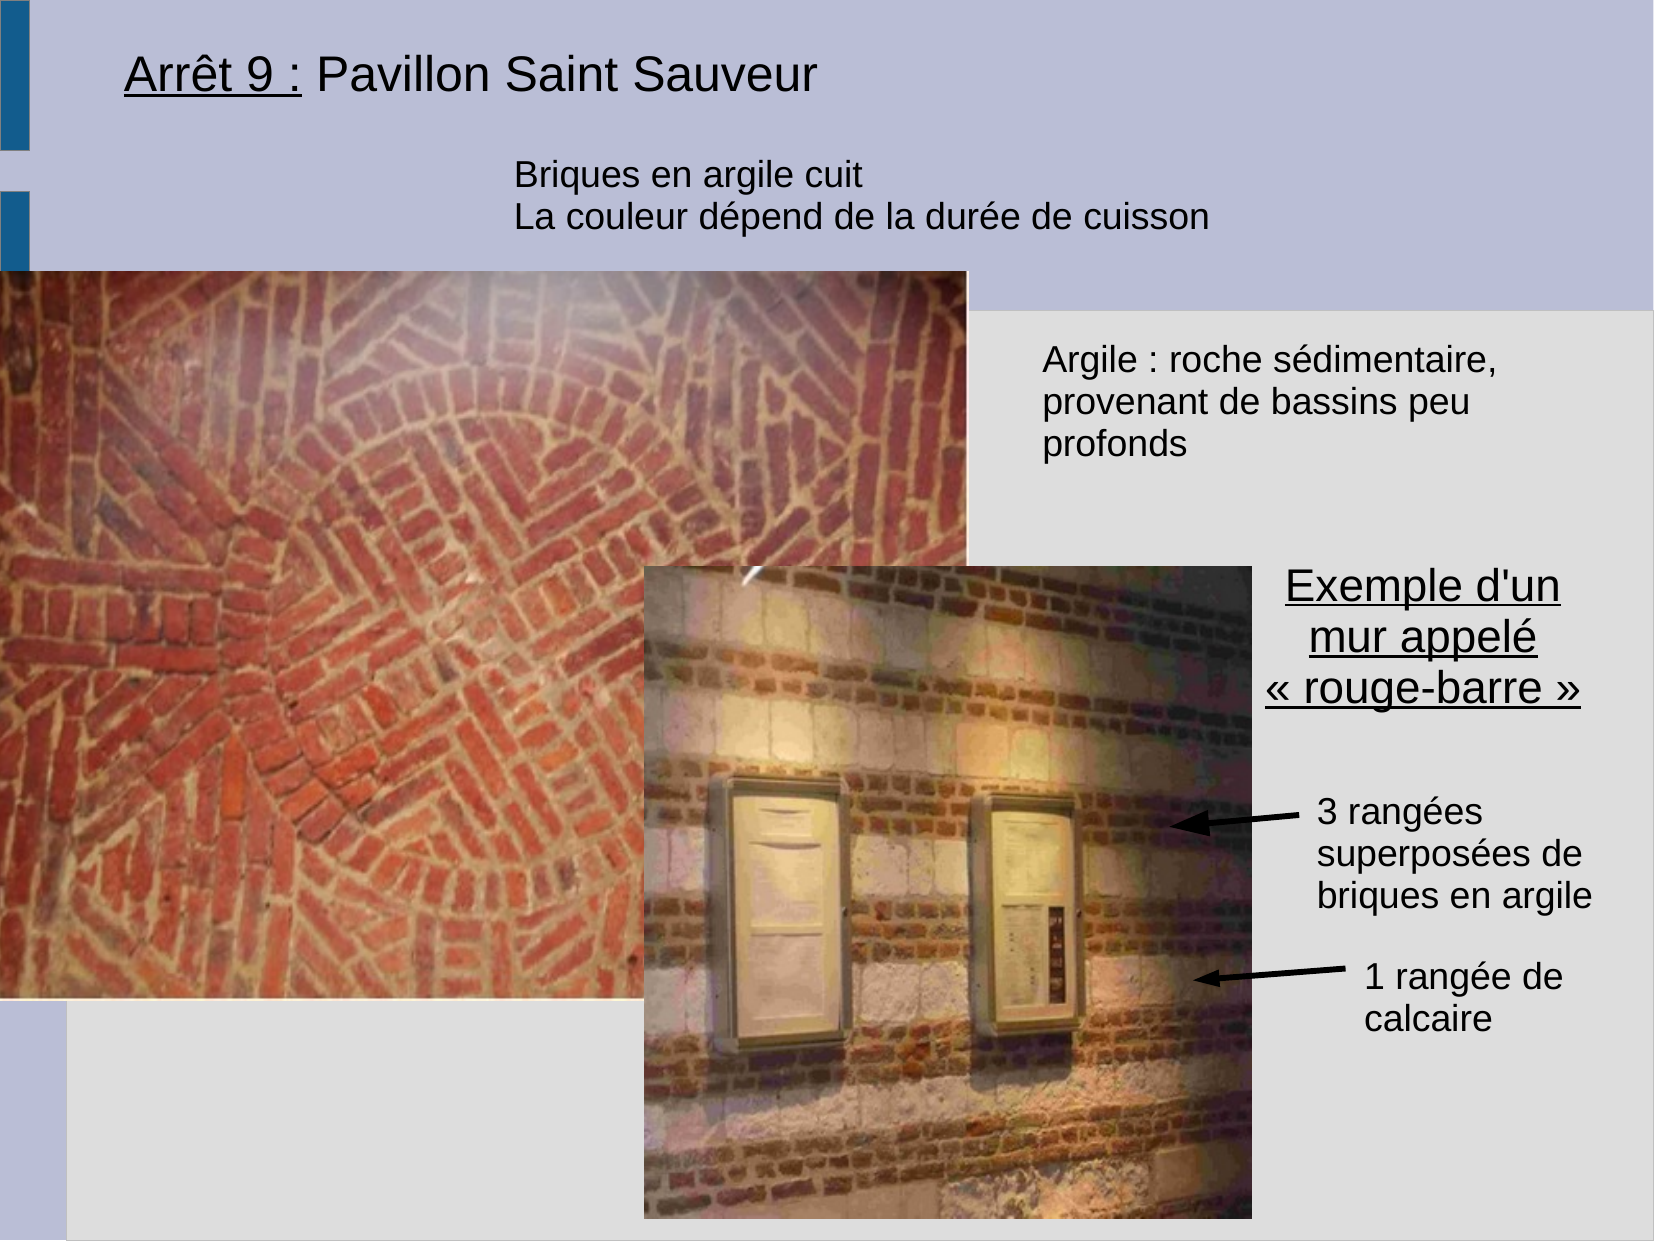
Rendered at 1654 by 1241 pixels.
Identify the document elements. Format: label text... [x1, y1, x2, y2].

text_box Exemple d'un mur appelé « rouge-barre » [1228, 552, 1619, 721]
text_box Briques en argile cuit La couleur dépend de la durée de cuisson [496, 143, 1312, 249]
text_box 3 rangées superposées de briques en argile [1299, 780, 1642, 928]
picture [0, 271, 1252, 1219]
text_box 1 rangée de calcaire [1346, 944, 1654, 1050]
text_box Argile : roche sédimentaire, provenant de bassins peu profonds [1027, 330, 1536, 472]
text_box Arrêt 9 : Pavillon Saint Sauveur [106, 35, 837, 112]
